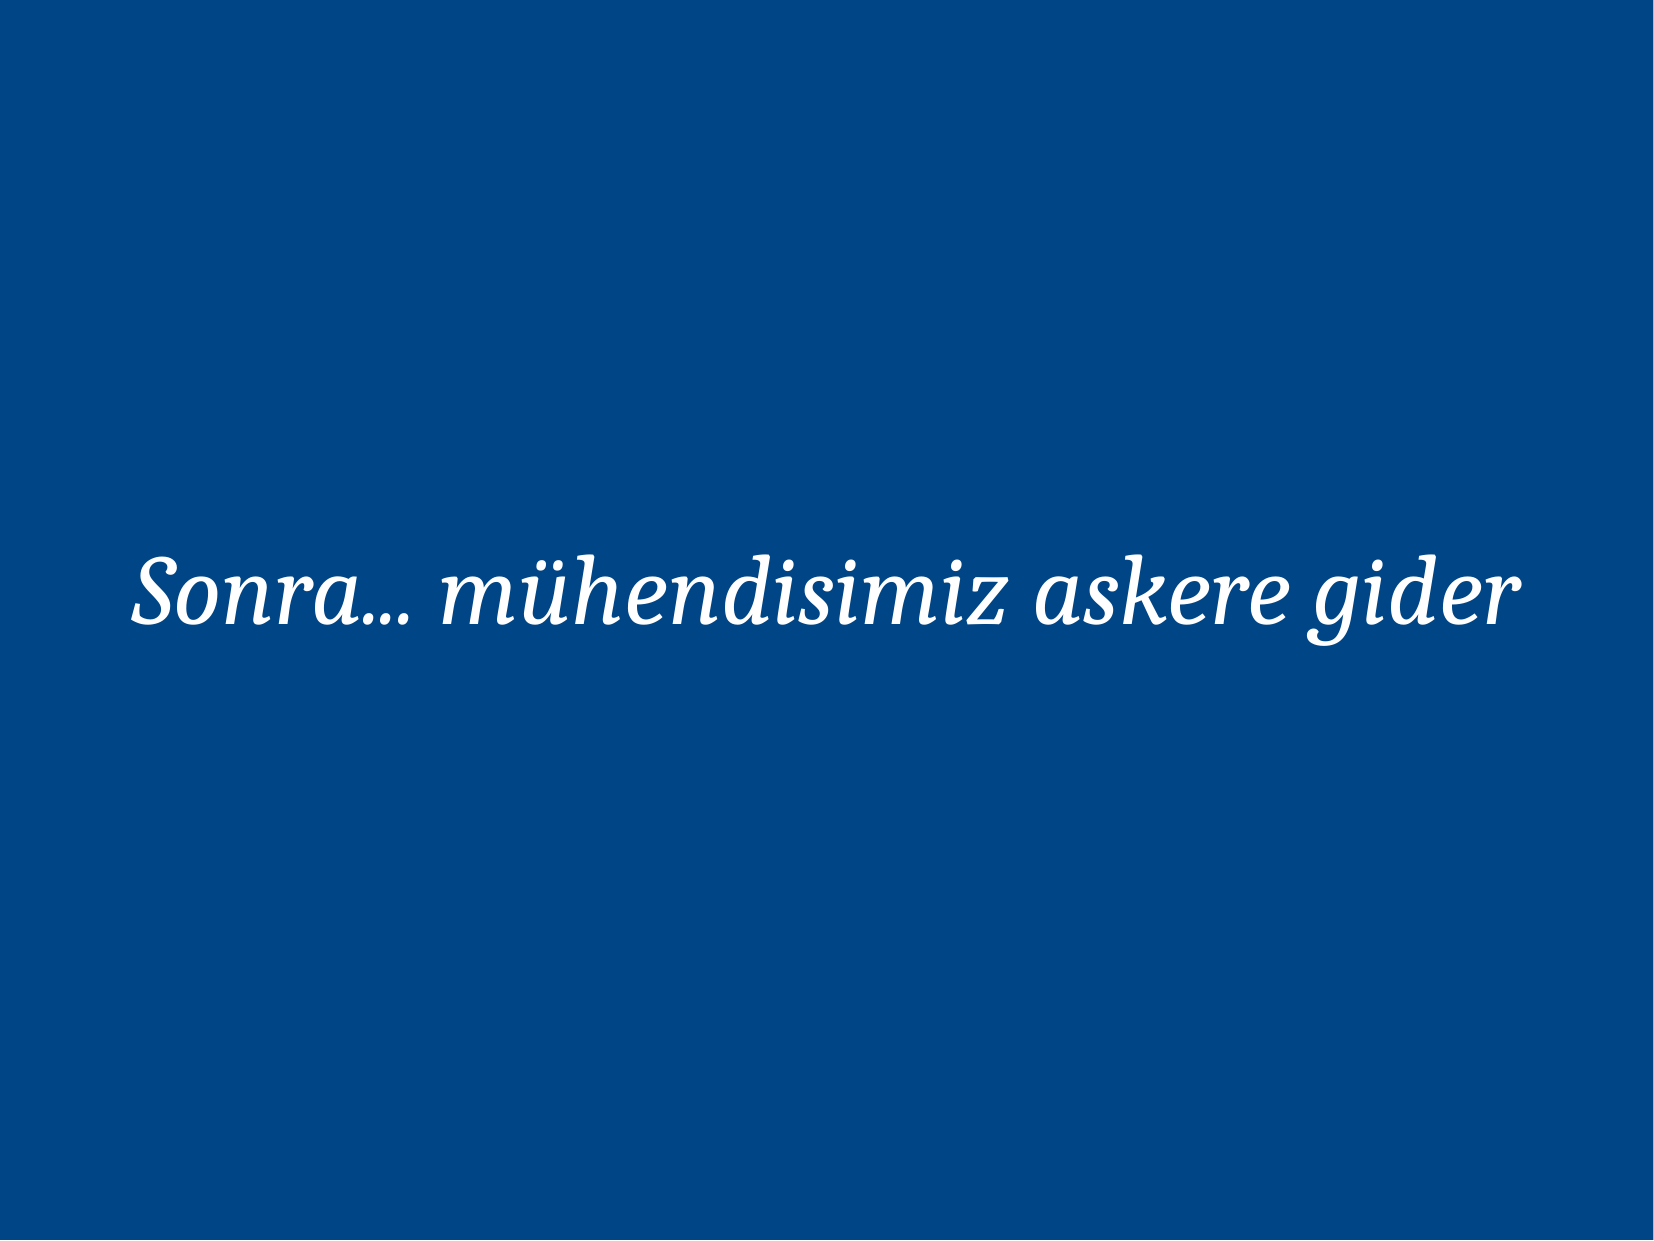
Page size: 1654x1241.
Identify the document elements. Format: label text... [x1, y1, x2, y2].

title Sonra... mühendisimiz askere gider [82, 179, 1571, 1004]
